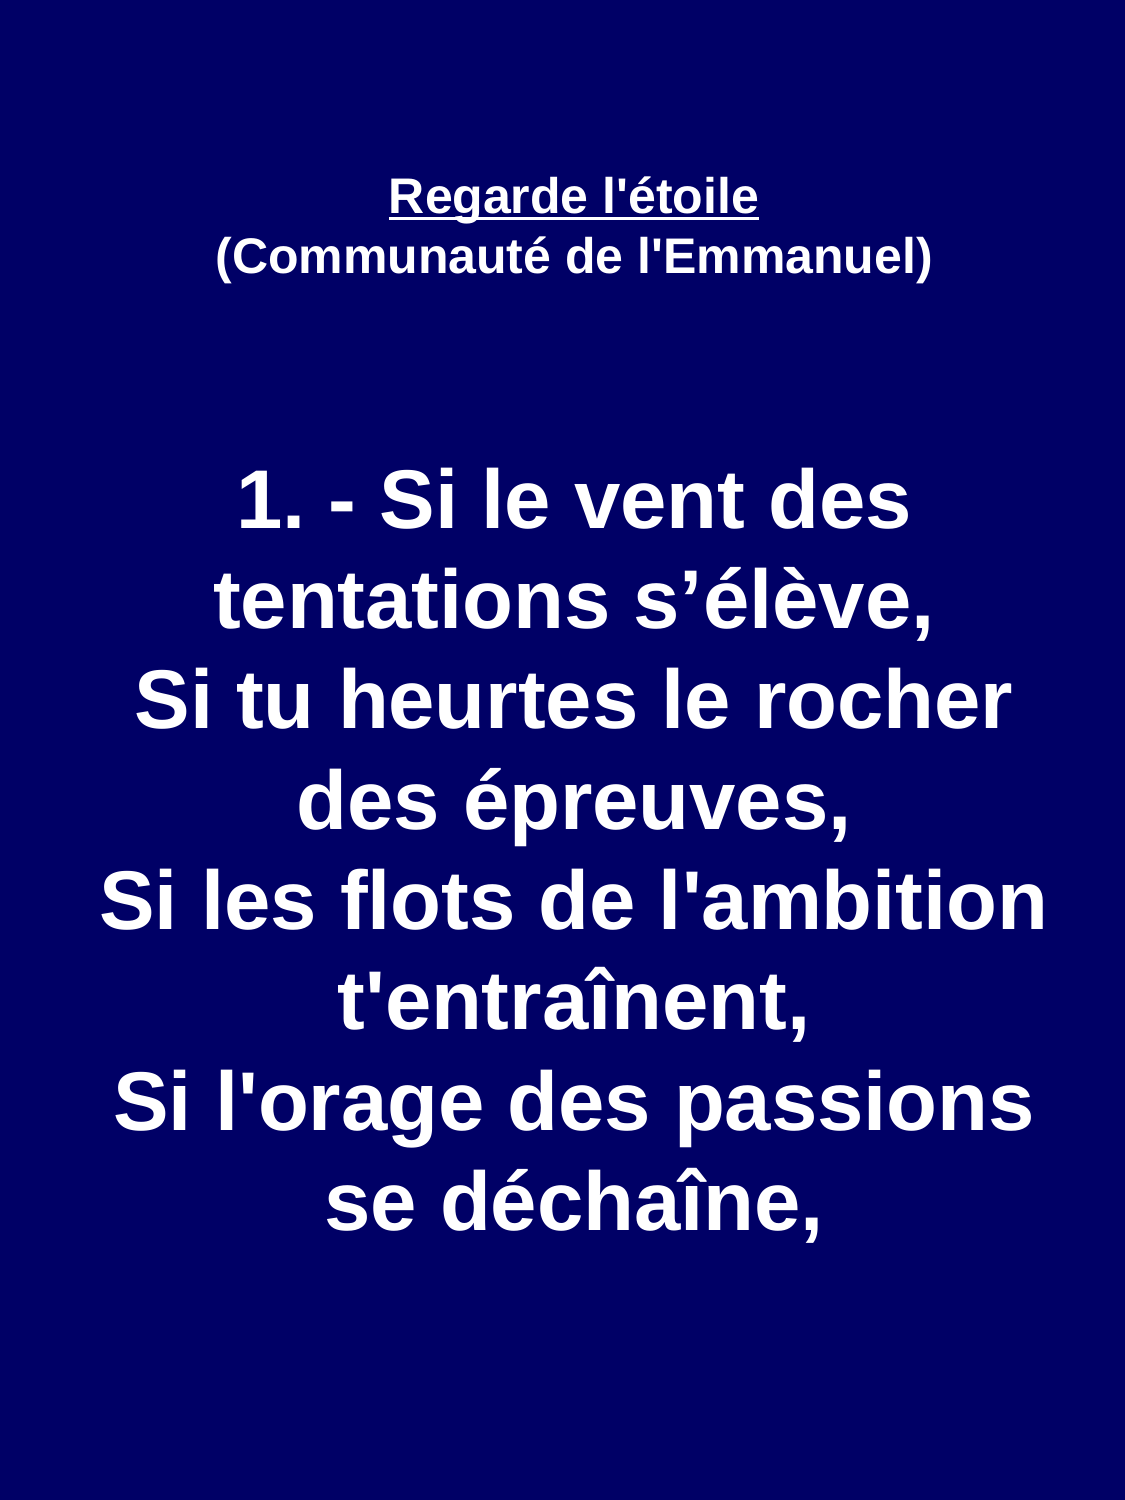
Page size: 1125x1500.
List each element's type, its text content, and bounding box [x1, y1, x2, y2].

text_box Regarde l'étoile (Communauté de l'Emmanuel) 1. - Si le vent des tentations s’élève, Si tu heurtes le rocher des épreuves, Si les flots de l'ambition t'entraînent, Si l'orage des passions se déchaîne, [23, 156, 1125, 1489]
